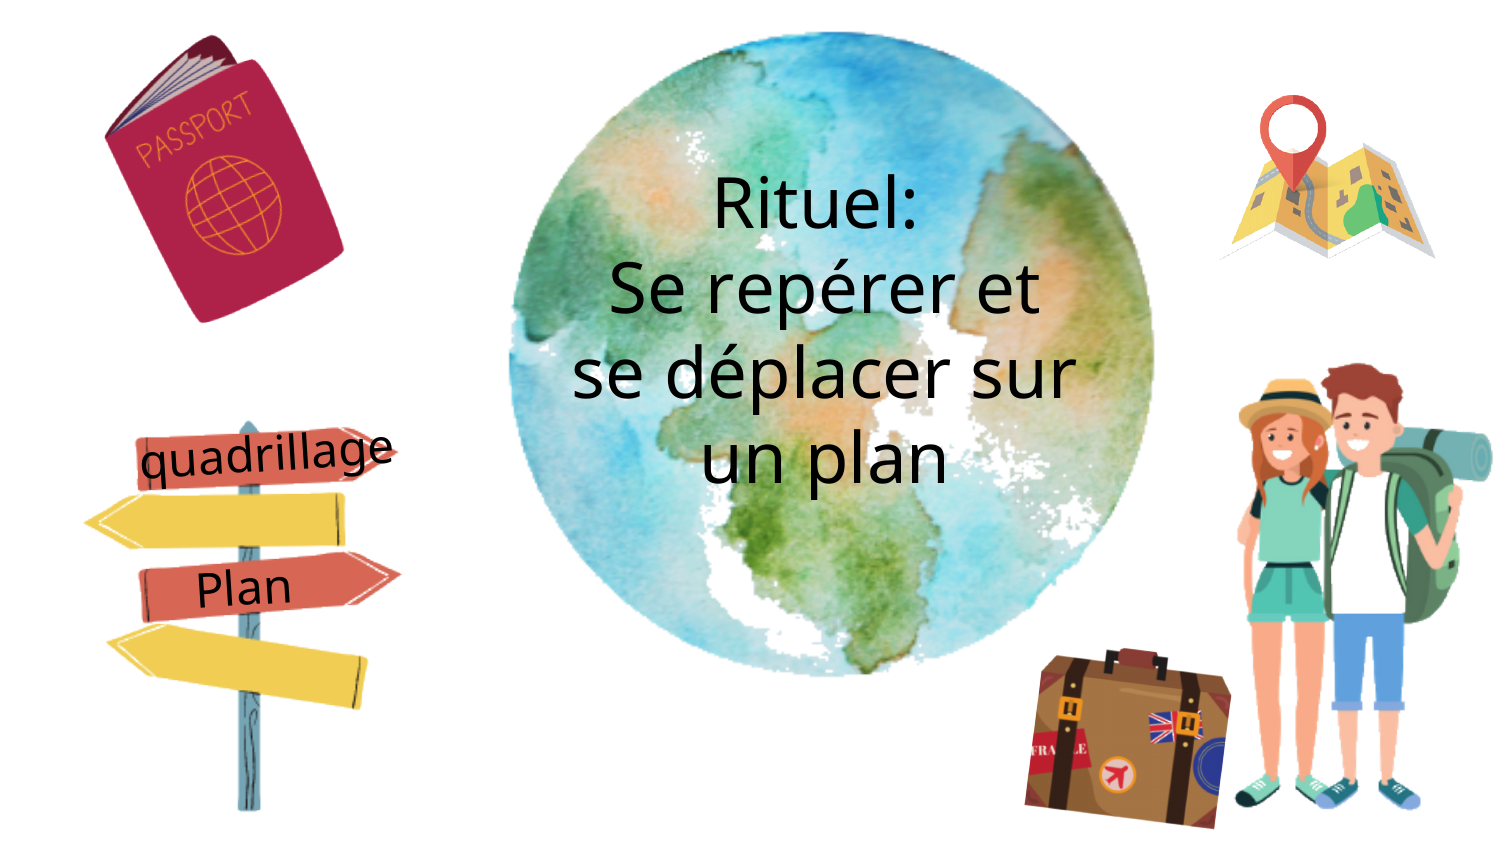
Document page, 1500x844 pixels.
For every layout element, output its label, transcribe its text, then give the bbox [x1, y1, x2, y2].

text_box quadrillage [121, 387, 603, 506]
picture [0, 16, 1500, 844]
picture [16, 0, 374, 360]
text_box Plan [177, 516, 659, 635]
text_box Rituel: Se repérer et se déplacer sur un plan [553, 142, 1098, 517]
